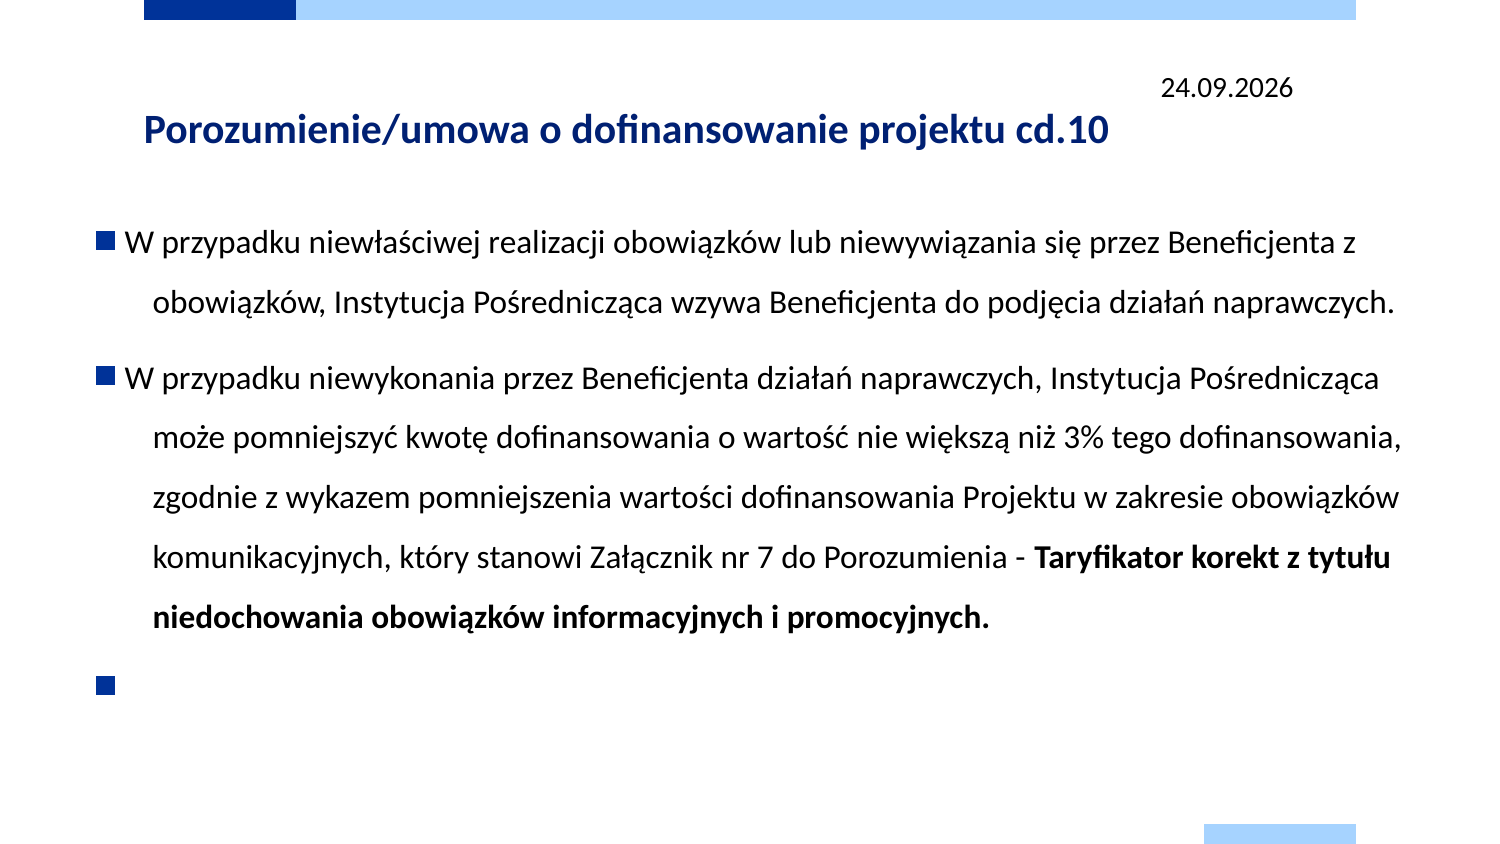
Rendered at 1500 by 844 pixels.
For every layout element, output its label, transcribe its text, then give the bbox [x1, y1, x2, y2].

title Porozumienie/umowa o dofinansowanie projektu cd.10 [143, 100, 1357, 200]
text_box 21.10.2024 [1145, 60, 1347, 102]
text_box W przypadku niewłaściwej realizacji obowiązków lub niewywiązania się przez Beneficjenta z obowiązków, Instytucja Pośrednicząca wzywa Beneficjenta do podjęcia działań naprawczych. W przypadku niewykonania przez Beneficjenta działań naprawczych, Instytucja Pośrednicząca może pomniejszyć kwotę dofinansowania o wartość nie większą niż 3% tego dofinansowania, zgodnie z wykazem pomniejszenia wartości dofinansowania Projektu w zakresie obowiązków komunikacyjnych, który stanowi Załącznik nr 7 do Porozumienia - Taryfikator korekt z tytułu niedochowania obowiązków informacyjnych i promocyjnych. [96, 200, 1431, 784]
